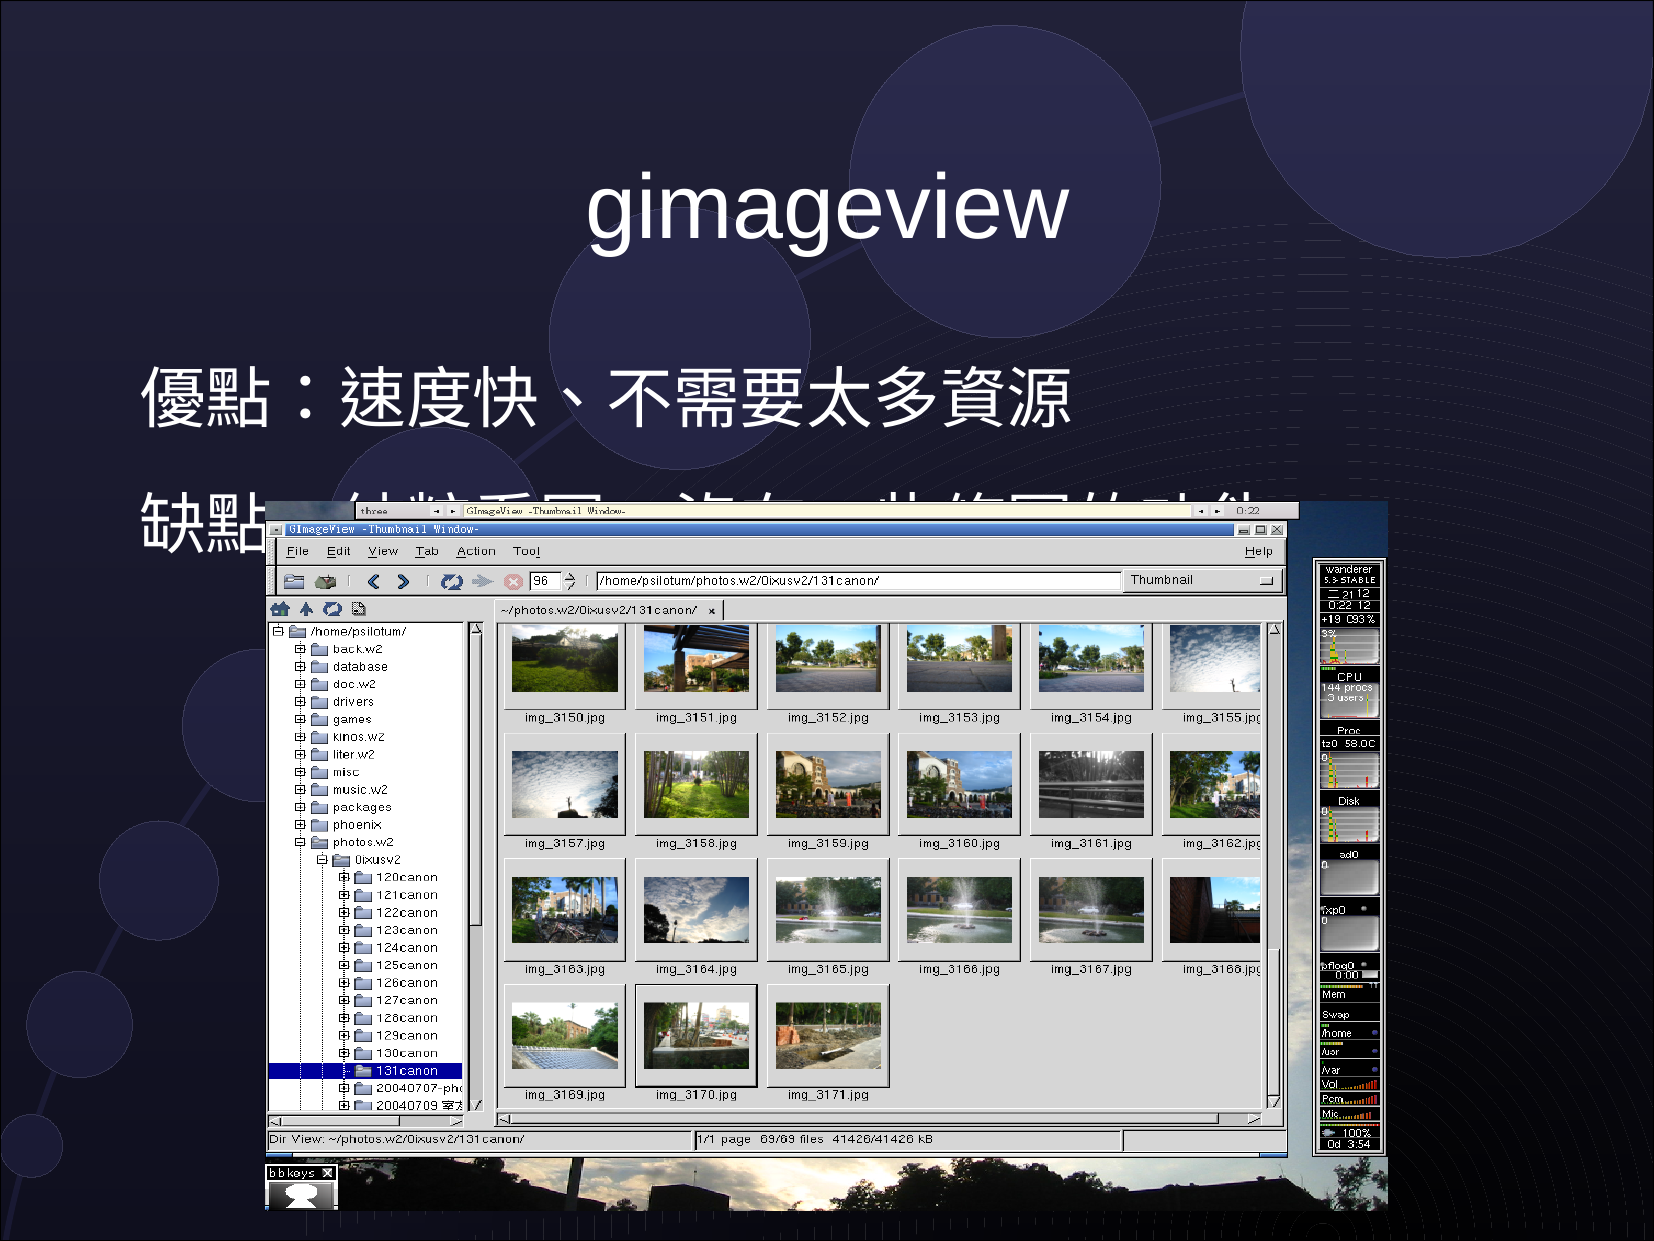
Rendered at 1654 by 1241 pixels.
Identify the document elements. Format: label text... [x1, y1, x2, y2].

picture [265, 501, 1388, 1211]
list 優點：速度快、不需要太多資源 缺點：純粹看圖、沒有一些修圖的功能 [121, 344, 1534, 1127]
title gimageview [121, 102, 1534, 311]
